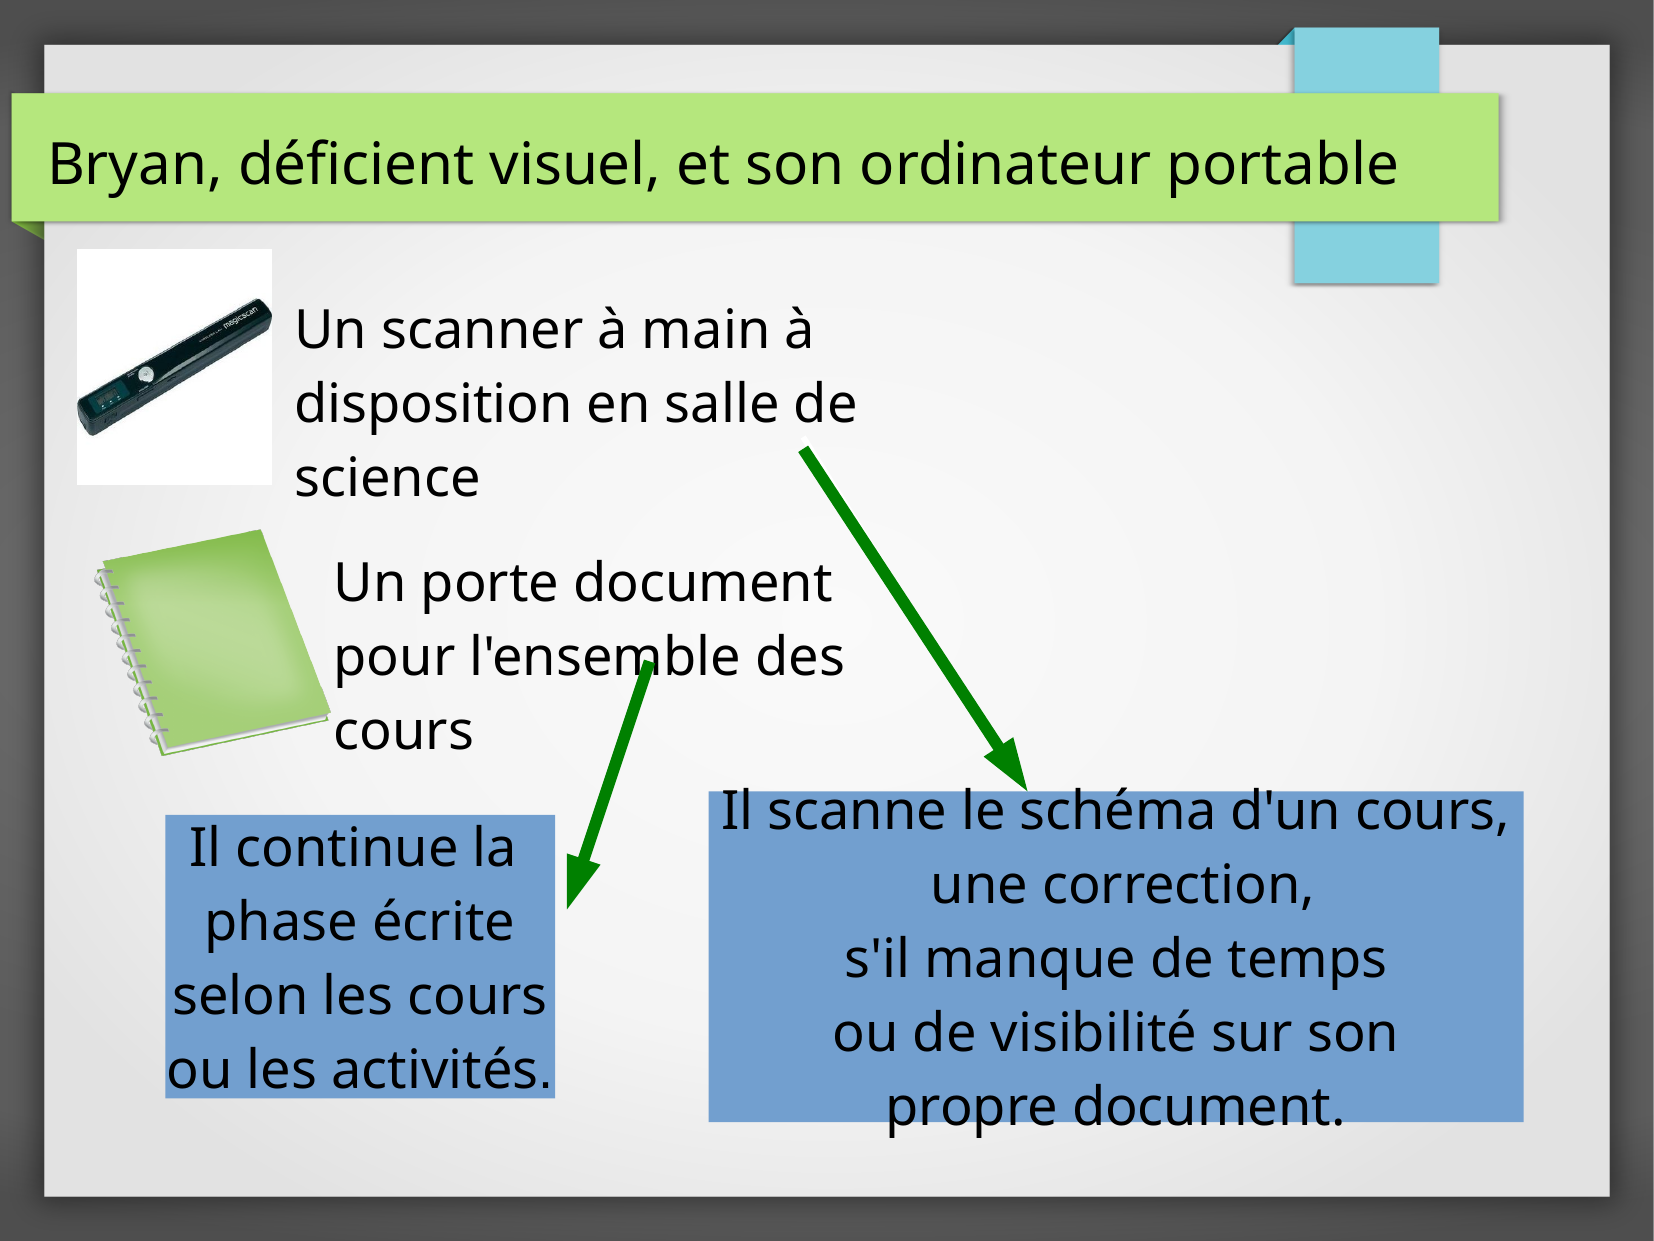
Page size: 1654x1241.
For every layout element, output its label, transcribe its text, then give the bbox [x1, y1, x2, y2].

text_box Un porte document pour l'ensemble des cours [318, 535, 886, 769]
text_box Un scanner à main à disposition en salle de science [279, 283, 922, 517]
picture [0, 0, 1654, 1241]
text_box Il scanne le schéma d'un cours, une correction, s'il manque de temps ou de visibilité sur son propre document. [708, 791, 1524, 1123]
text_box Il continue la phase écrite selon les cours ou les activités. [165, 814, 556, 1099]
title Bryan, déficient visuel, et son ordinateur portable [47, 78, 1465, 247]
